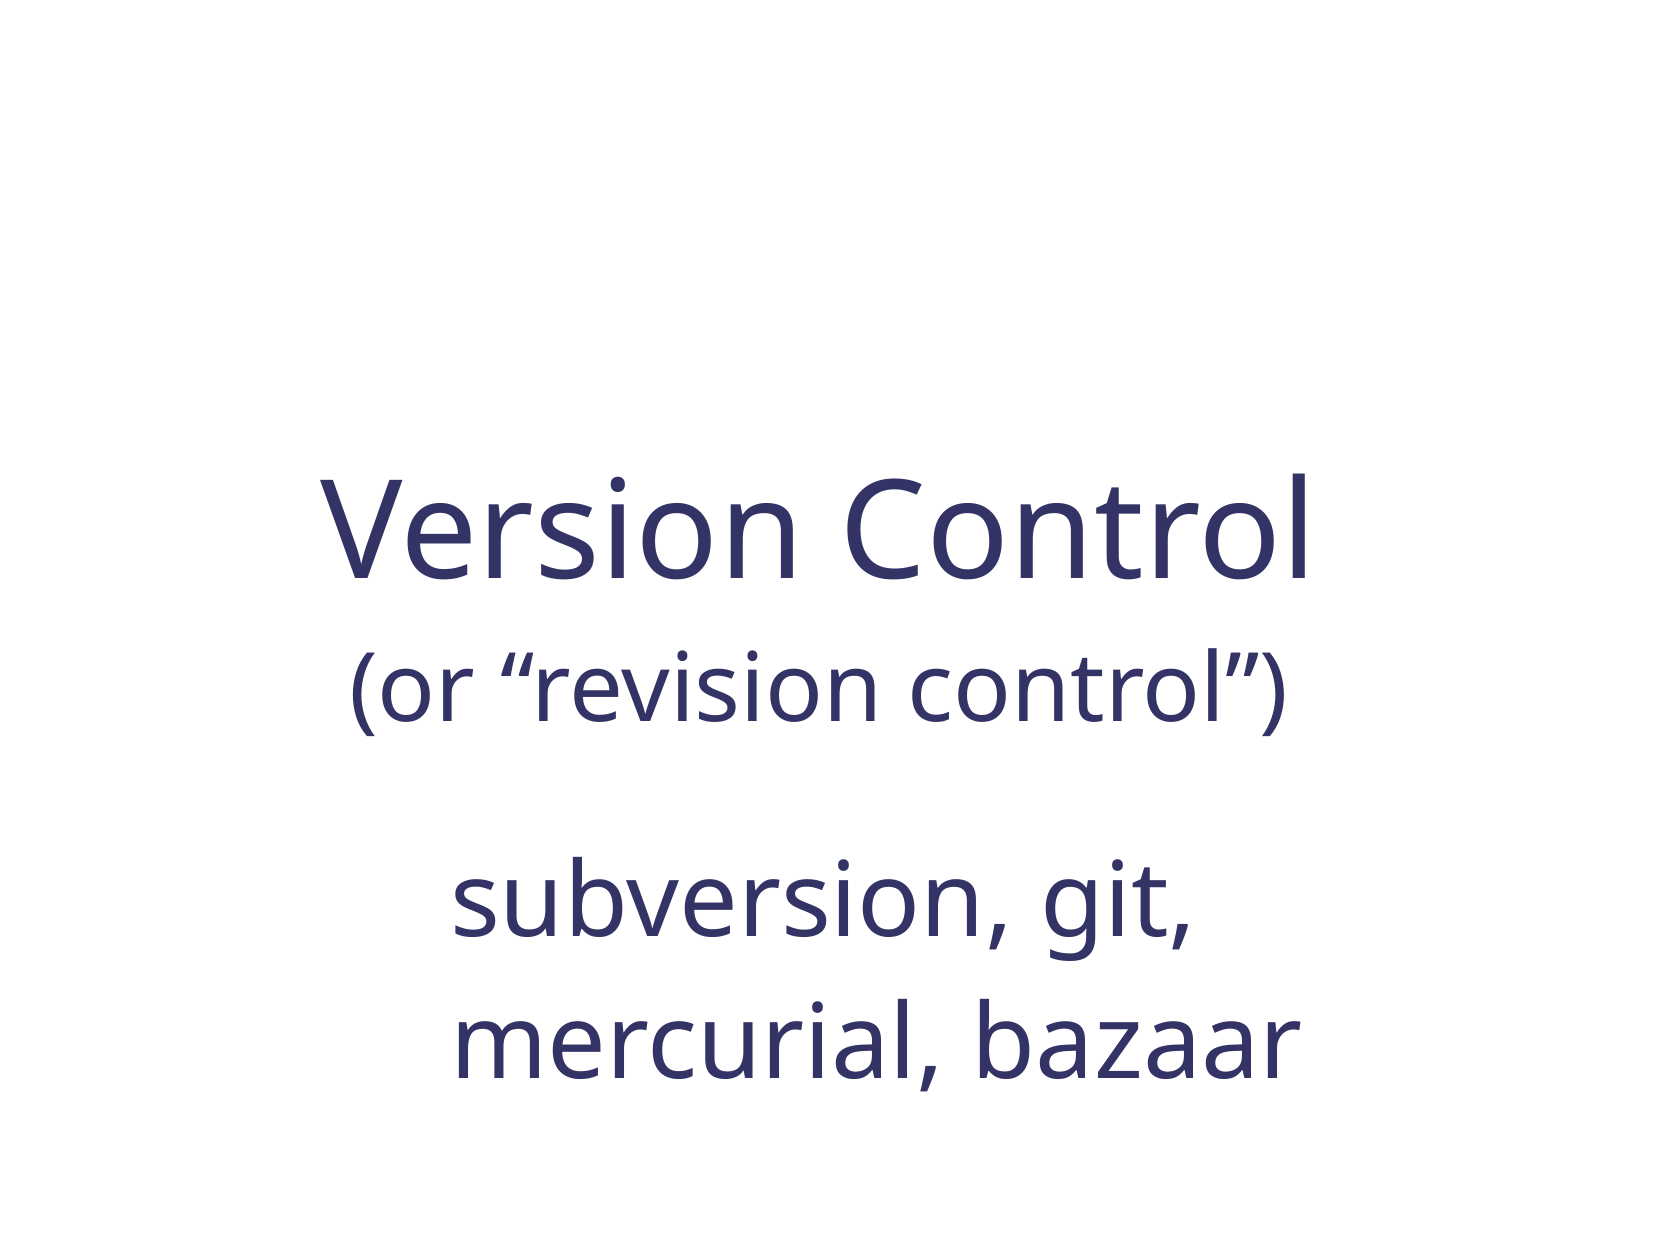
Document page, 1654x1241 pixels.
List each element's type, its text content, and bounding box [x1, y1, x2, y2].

title Version Control (or “revision control”) [75, 448, 1564, 733]
title subversion, git, mercurial, bazaar [450, 839, 1564, 1094]
